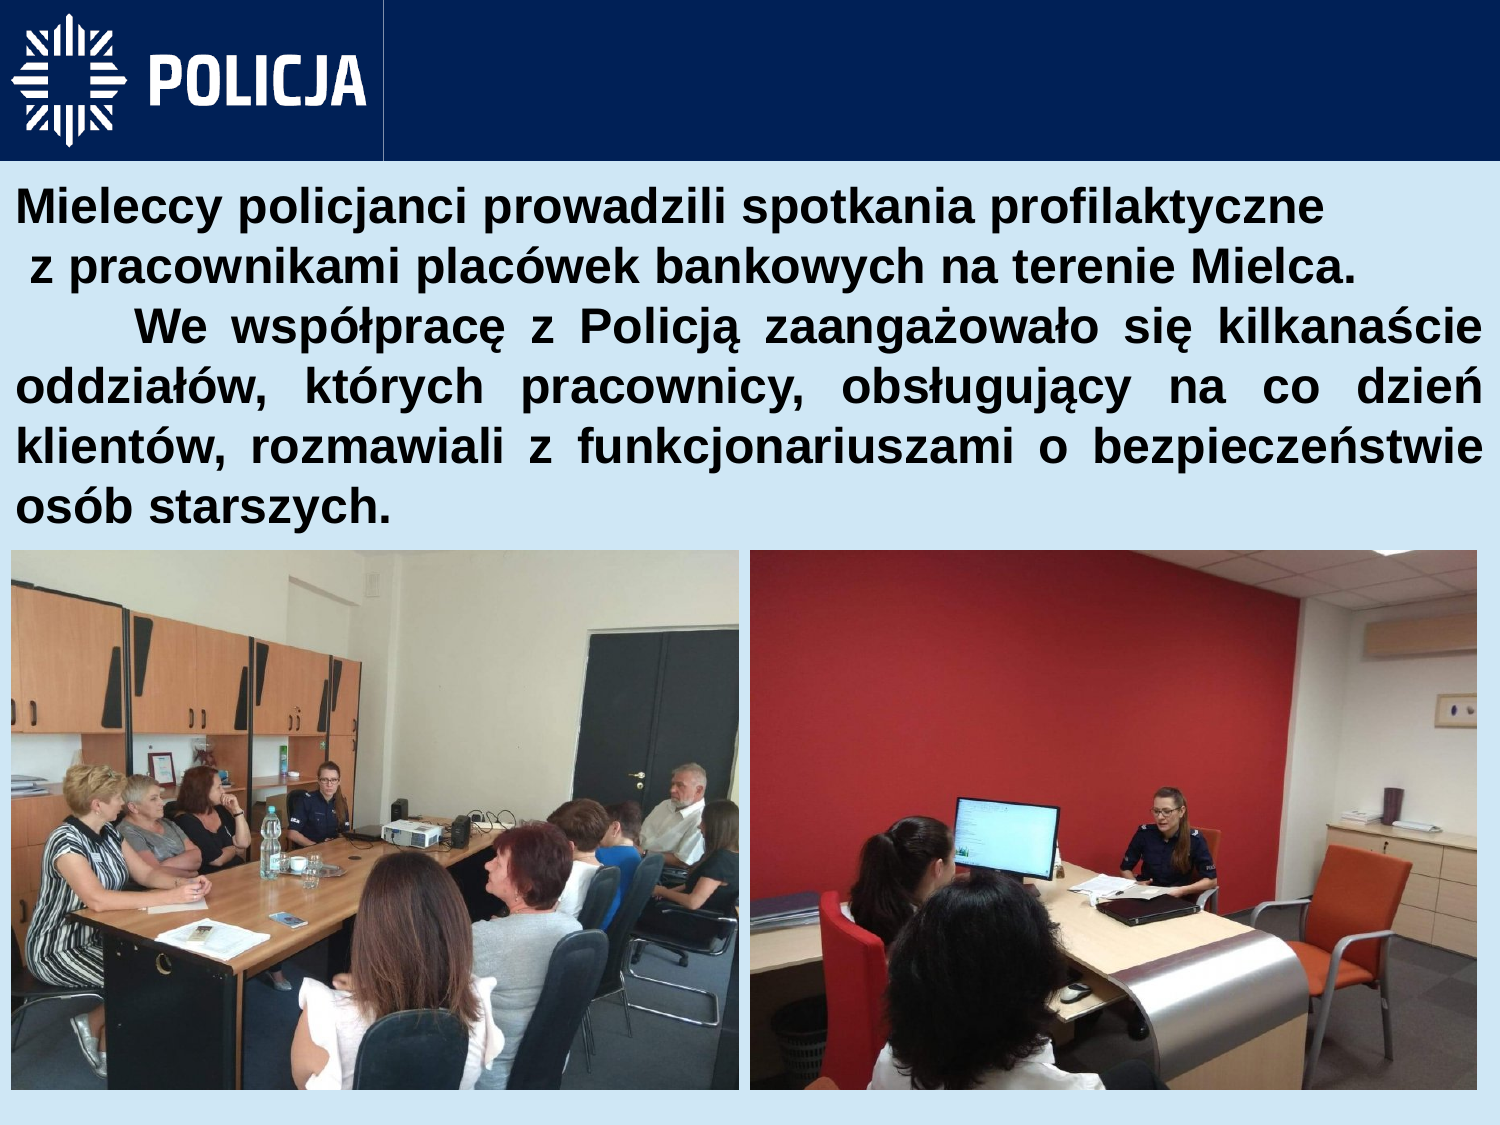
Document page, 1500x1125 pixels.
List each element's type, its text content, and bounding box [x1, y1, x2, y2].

picture [0, 0, 384, 161]
text_box Mieleccy policjanci prowadzili spotkania profilaktyczne z pracownikami placówek bankowych na terenie Mielca. We współpracę z Policją zaangażowało się kilkanaście oddziałów, których pracownicy, obsługujący na co dzień klientów, rozmawiali z funkcjonariuszami o bezpieczeństwie osób starszych. [0, 165, 1500, 541]
picture [750, 550, 1477, 1090]
text_box [384, 0, 1500, 161]
picture [11, 550, 739, 1090]
